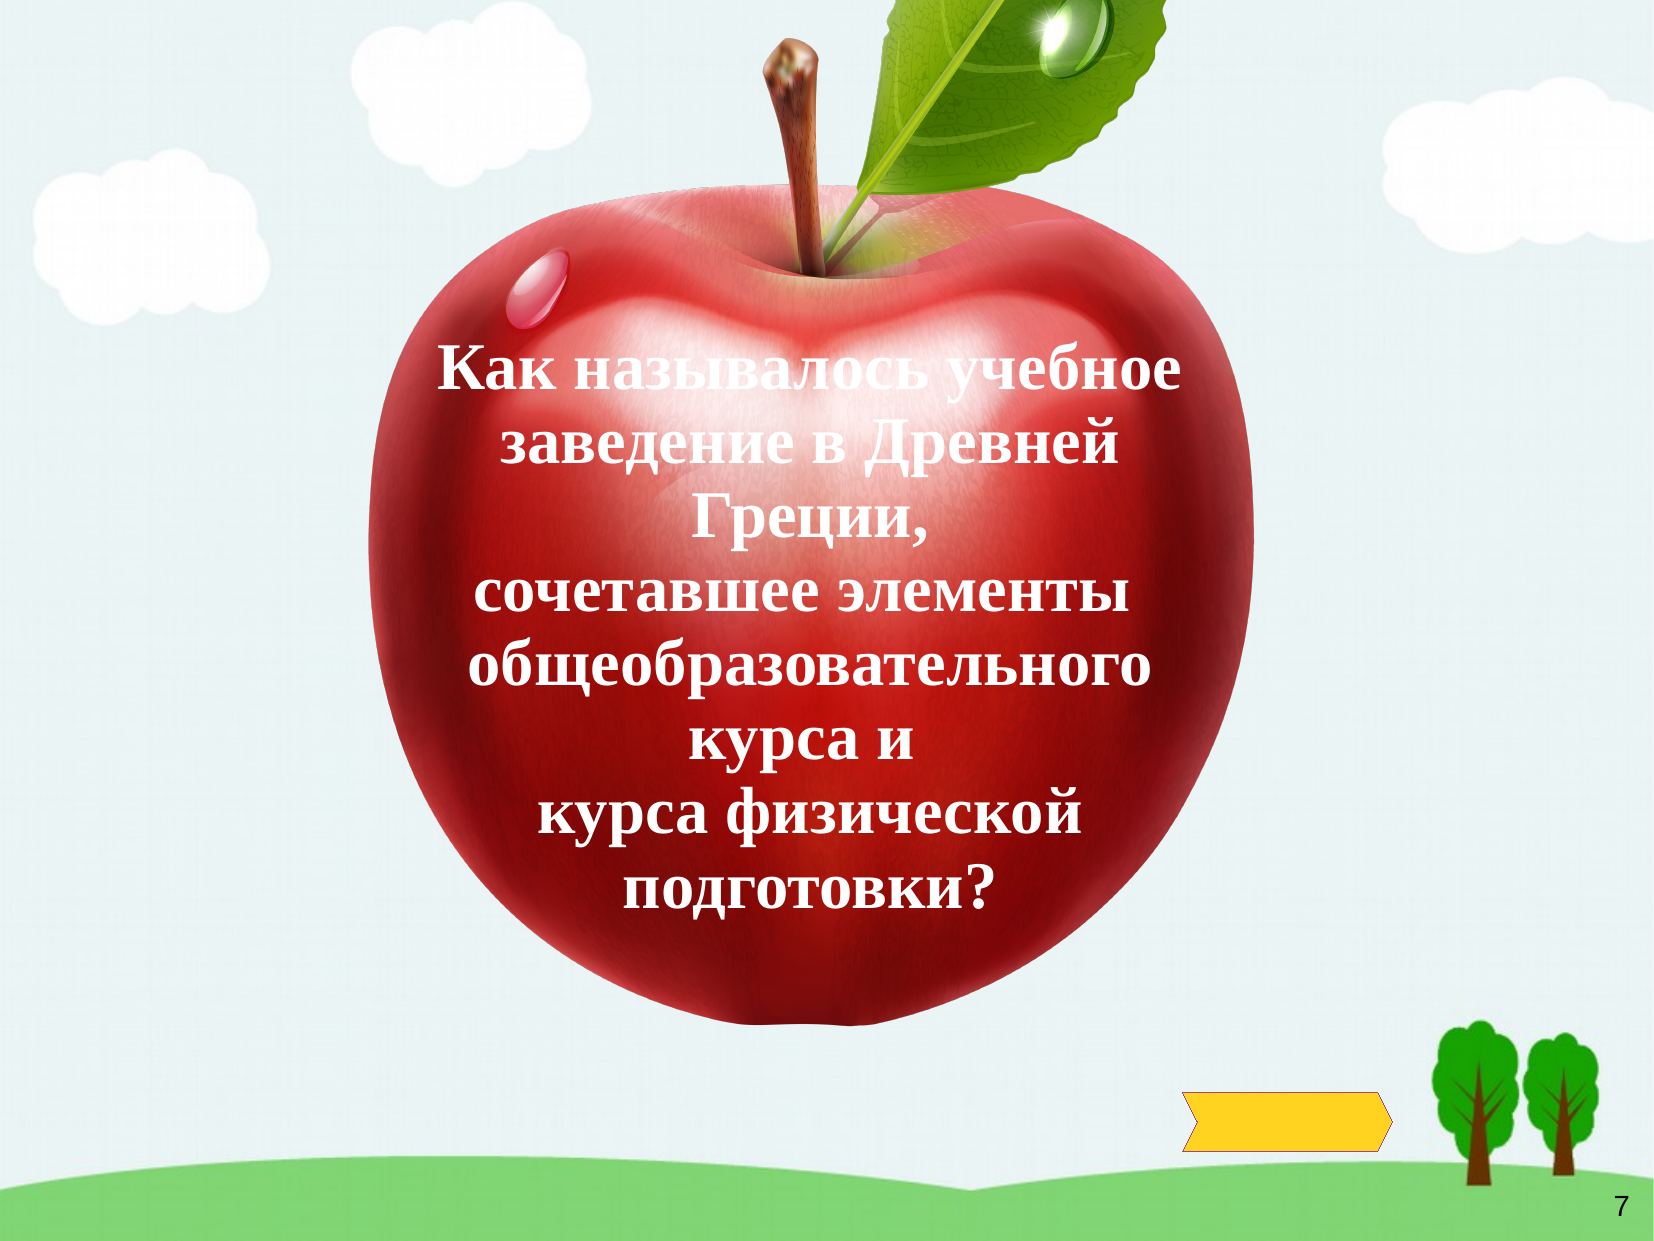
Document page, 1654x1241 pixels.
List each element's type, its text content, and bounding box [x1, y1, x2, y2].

picture [0, 0, 1654, 1241]
text_box Как называлось учебное заведение в Древней Греции, сочетавшее элементы общеобразовательного курса и курса физической подготовки? [422, 322, 1255, 931]
text_box [1182, 1092, 1393, 1152]
